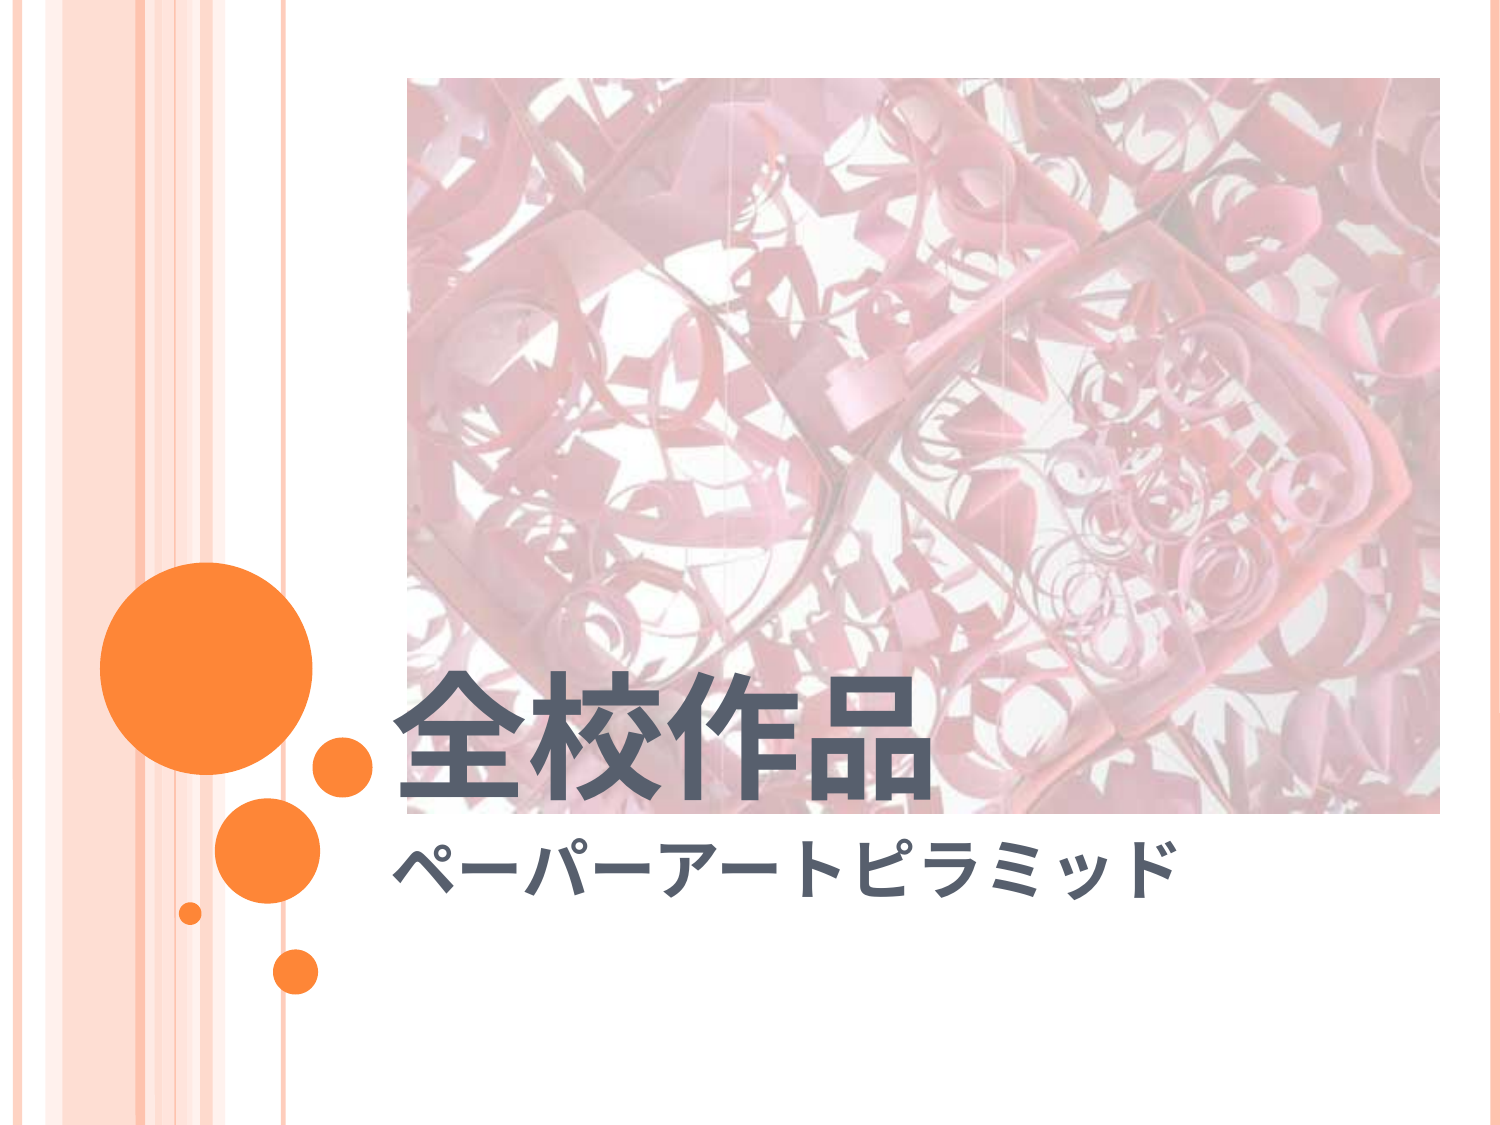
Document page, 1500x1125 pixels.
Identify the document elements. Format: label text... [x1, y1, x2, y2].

subtitle ペーパーアートピラミッド [375, 820, 1388, 1046]
title 全校作品 [375, 512, 1388, 820]
picture [407, 78, 1440, 814]
